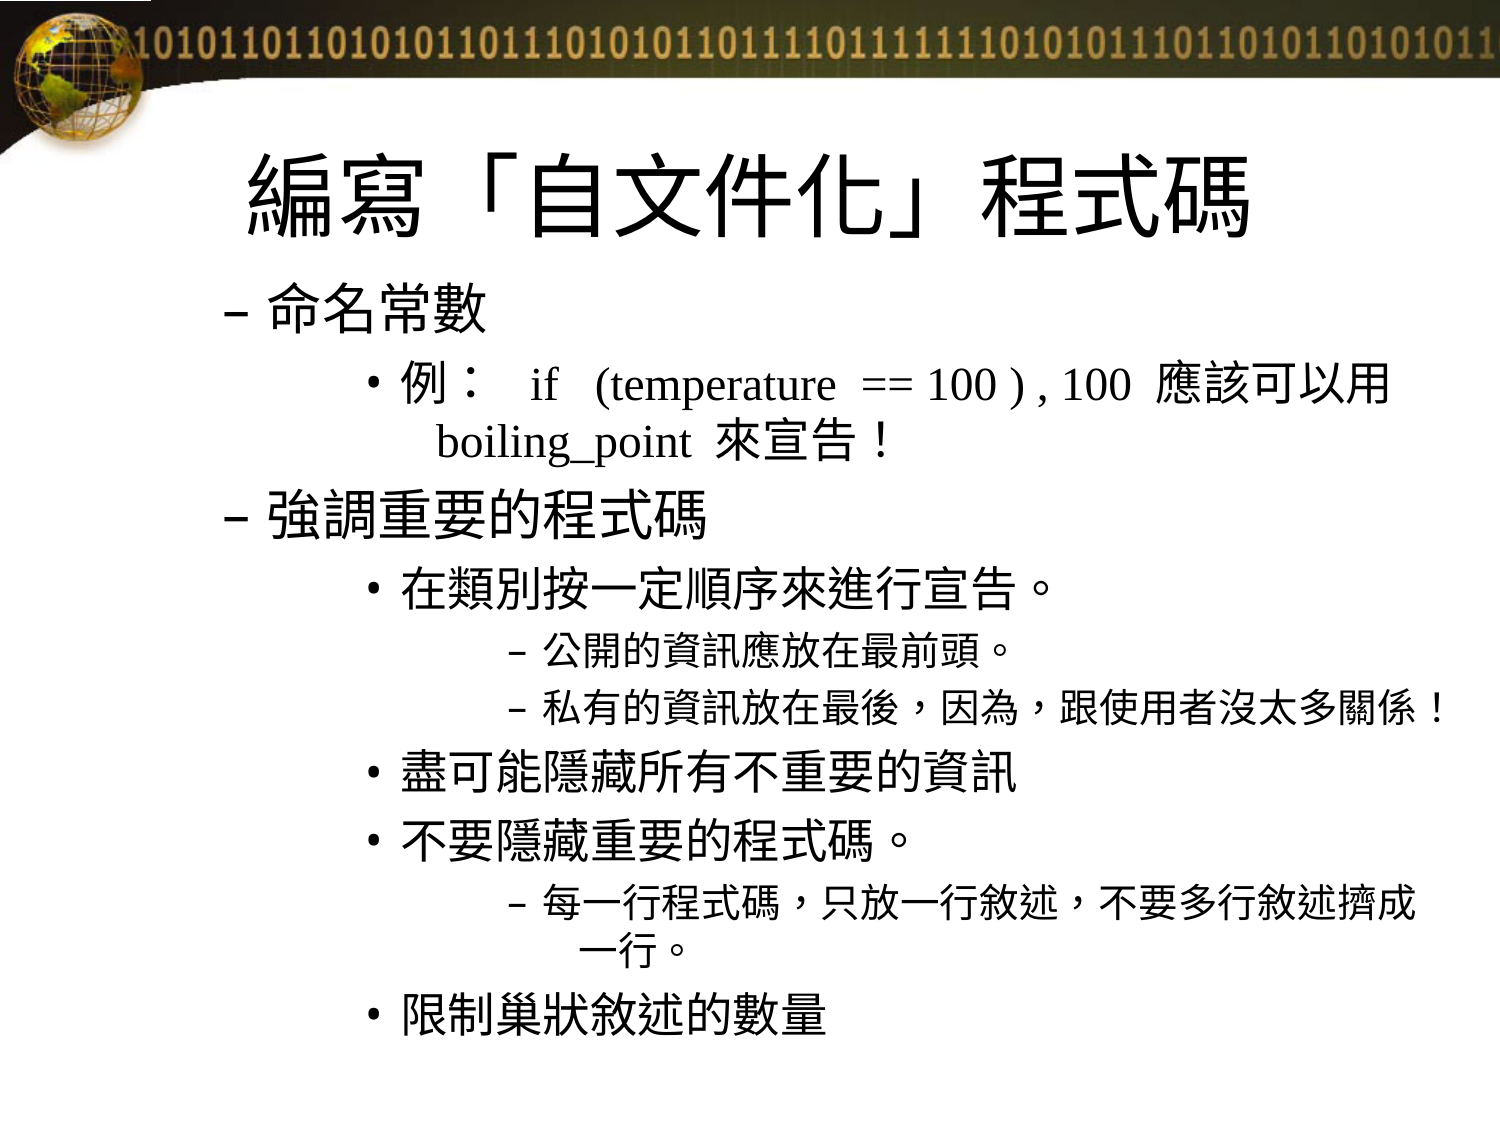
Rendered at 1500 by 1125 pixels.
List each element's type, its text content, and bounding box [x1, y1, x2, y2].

list 命名常數 例： if (temperature == 100 ) , 100 應該可以用 boiling_point 來宣告！ 強調重要的程式碼 在類別按一定順序來進行宣告。 公開的資訊應放在最前頭。 私有的資訊放在最後，因為，跟使用者沒太多關係！ 盡可能隱藏所有不重要的資訊 不要隱藏重要的程式碼。 每一行程式碼，只放一行敘述，不要多行敘述擠成一行。 限制巢狀敘述的數量 [64, 267, 1436, 1071]
title 編寫「自文件化」程式碼 [112, 99, 1388, 267]
